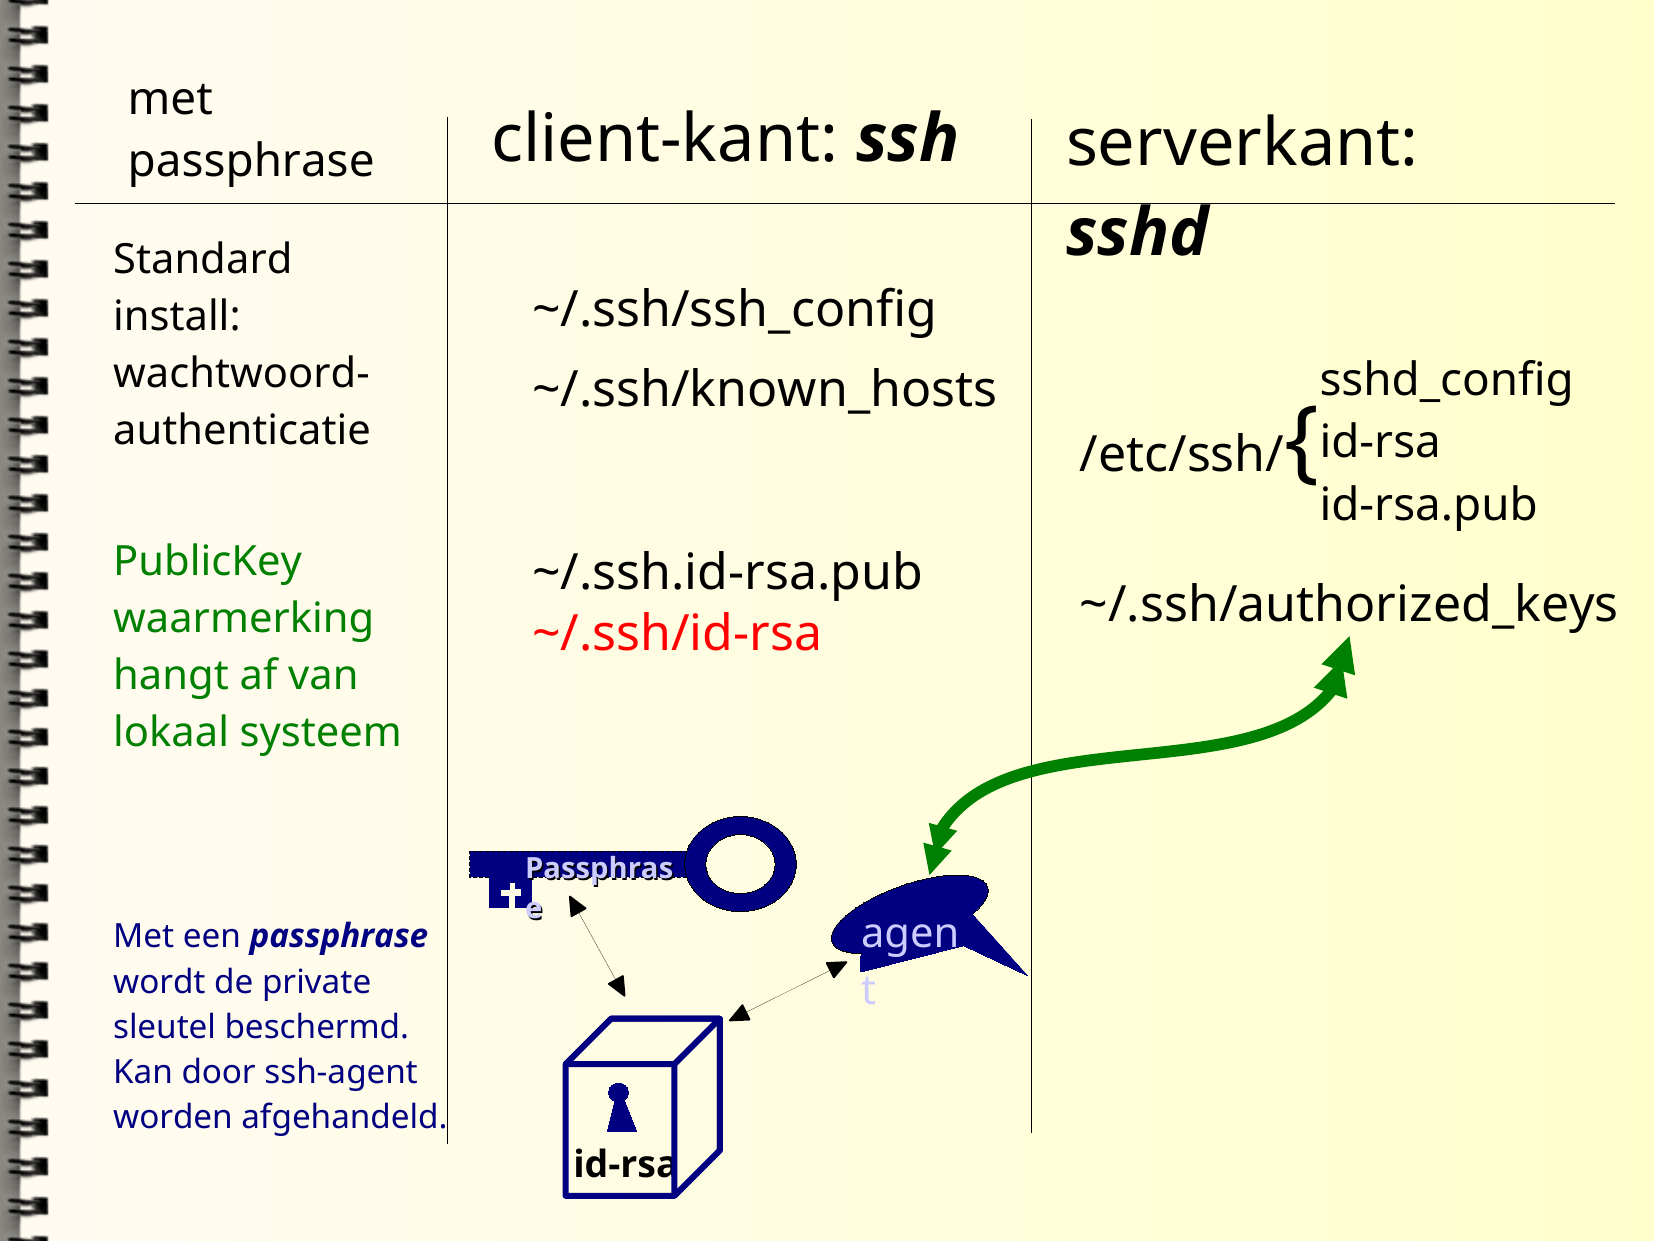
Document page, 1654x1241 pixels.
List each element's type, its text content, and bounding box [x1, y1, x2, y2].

text_box ~/.ssh/authorized_keys [1079, 567, 1586, 628]
text_box ~/.ssh/known_hosts [532, 353, 969, 414]
text_box ~/.ssh/ssh_config [532, 272, 912, 333]
text_box [678, 816, 797, 912]
text_box [865, 875, 1028, 976]
text_box [831, 904, 936, 972]
text_box ~/.ssh/id-rsa [532, 597, 807, 657]
text_box [607, 1083, 637, 1132]
text_box Standard install: wachtwoord- authenticatie [113, 229, 360, 430]
text_box agent [861, 902, 968, 953]
text_box id-rsa [573, 1137, 671, 1183]
text_box met passphrase [127, 65, 348, 176]
text_box [469, 851, 532, 908]
text_box /etc/ssh/{ [1079, 373, 1303, 484]
text_box Passphrase [525, 847, 678, 891]
text_box ~/.ssh.id-rsa.pub [532, 536, 901, 597]
picture [0, 0, 1654, 1241]
text_box PublicKey waarmerking hangt af van lokaal systeem [113, 530, 383, 731]
text_box client-kant: ssh [491, 90, 943, 171]
text_box Met een passphrase wordt de private sleutel beschermd. Kan door ssh-agent worden afgehandeld. [113, 912, 429, 1112]
text_box sshd_config id-rsa id-rsa.pub [1319, 346, 1557, 512]
text_box serverkant: sshd [1065, 93, 1545, 174]
